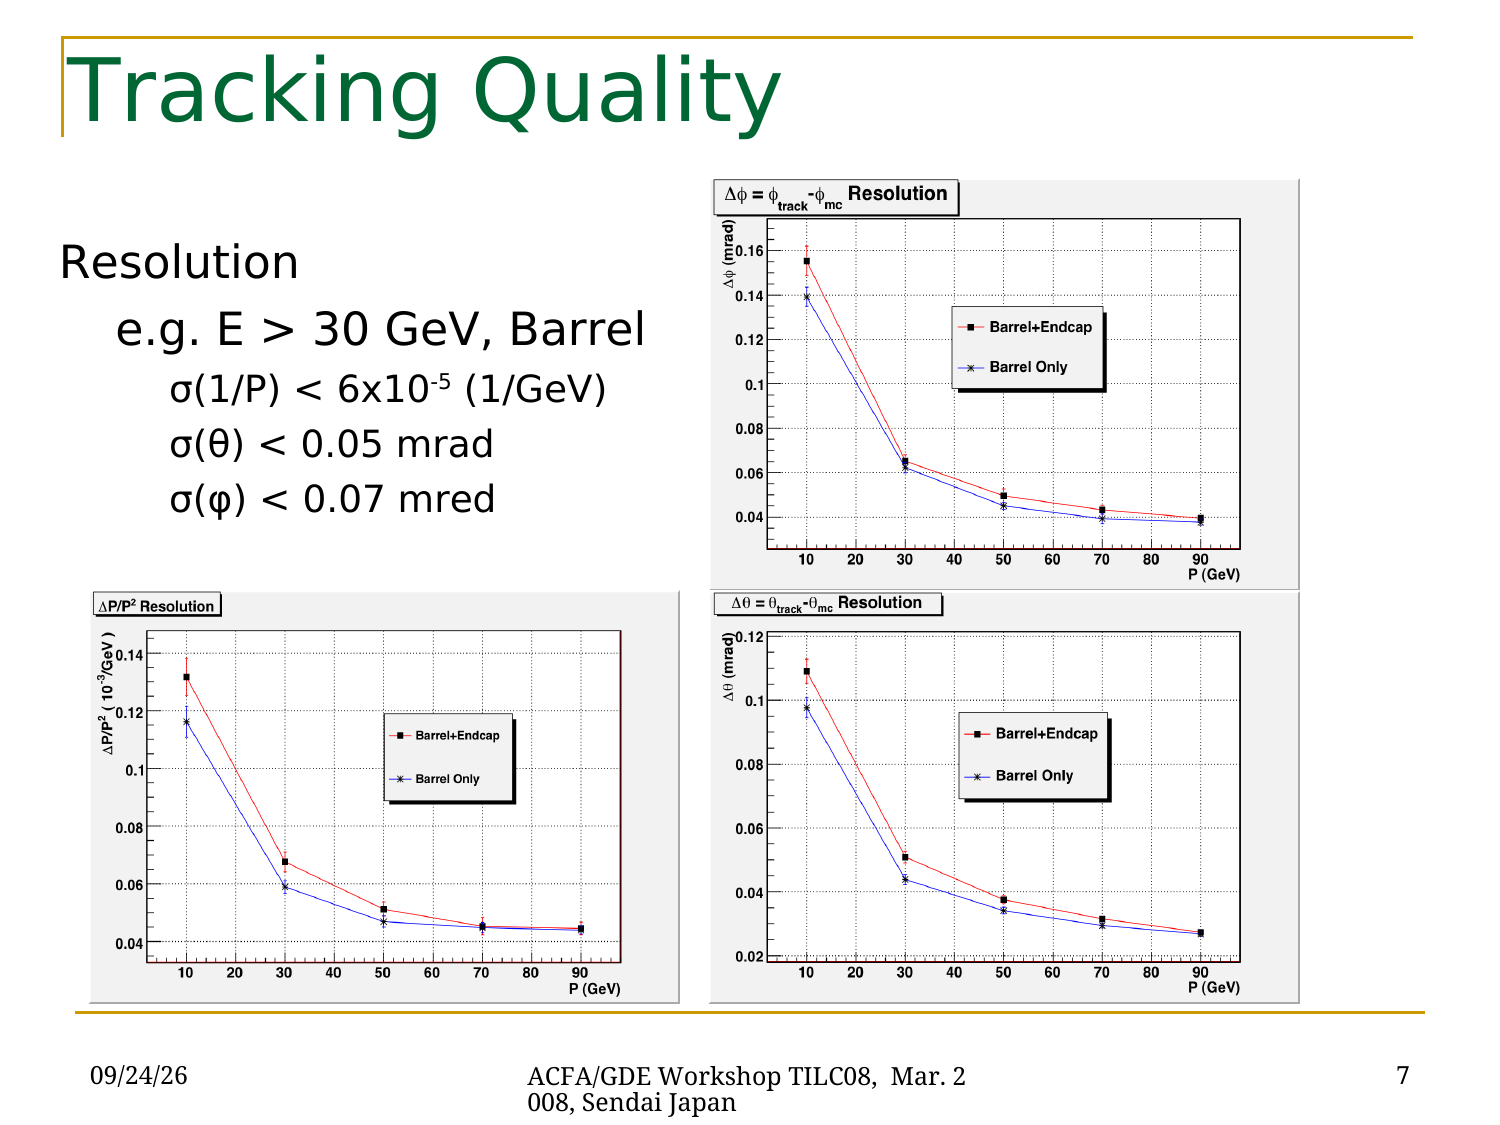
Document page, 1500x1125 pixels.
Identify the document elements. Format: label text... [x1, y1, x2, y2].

list Resolution e.g. E > 30 GeV, Barrel σ(1/P) < 6x10-5 (1/GeV) σ(θ) < 0.05 mrad σ(φ) < 0.07 mred [59, 236, 708, 523]
picture [88, 590, 680, 1004]
picture [708, 177, 1300, 1004]
title Tracking Quality [67, 4, 1418, 178]
